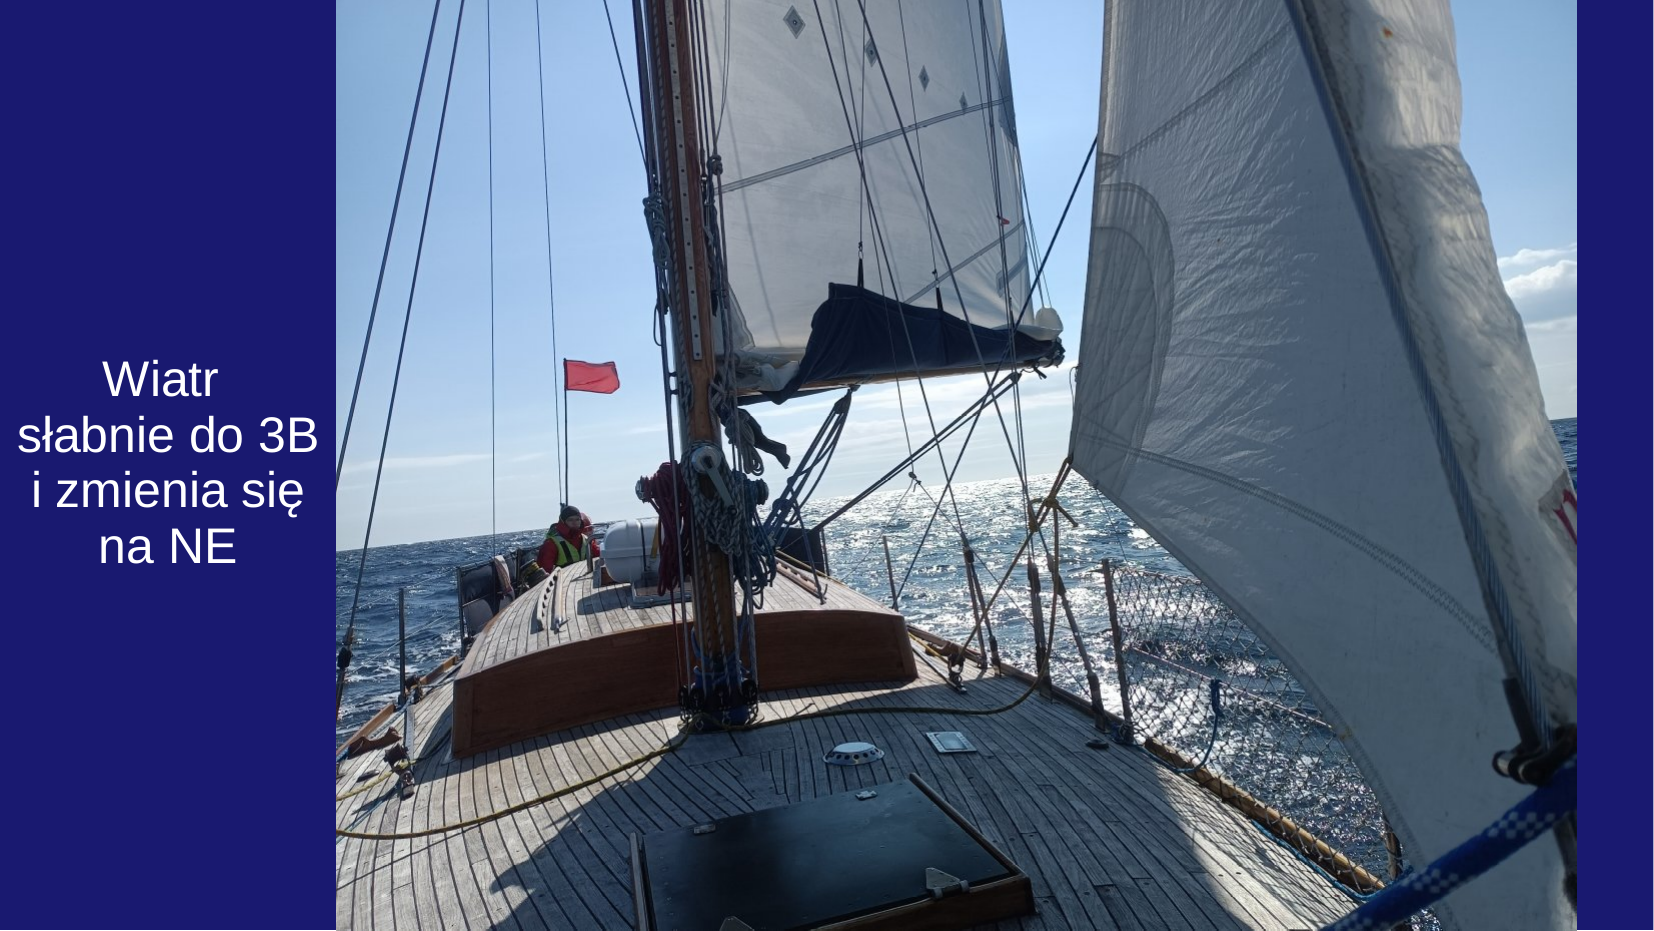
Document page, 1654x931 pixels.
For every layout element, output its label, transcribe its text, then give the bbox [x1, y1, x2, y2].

picture [336, 0, 1577, 931]
text_box Wiatr słabnie do 3B i zmienia się na NE [2, 343, 335, 587]
